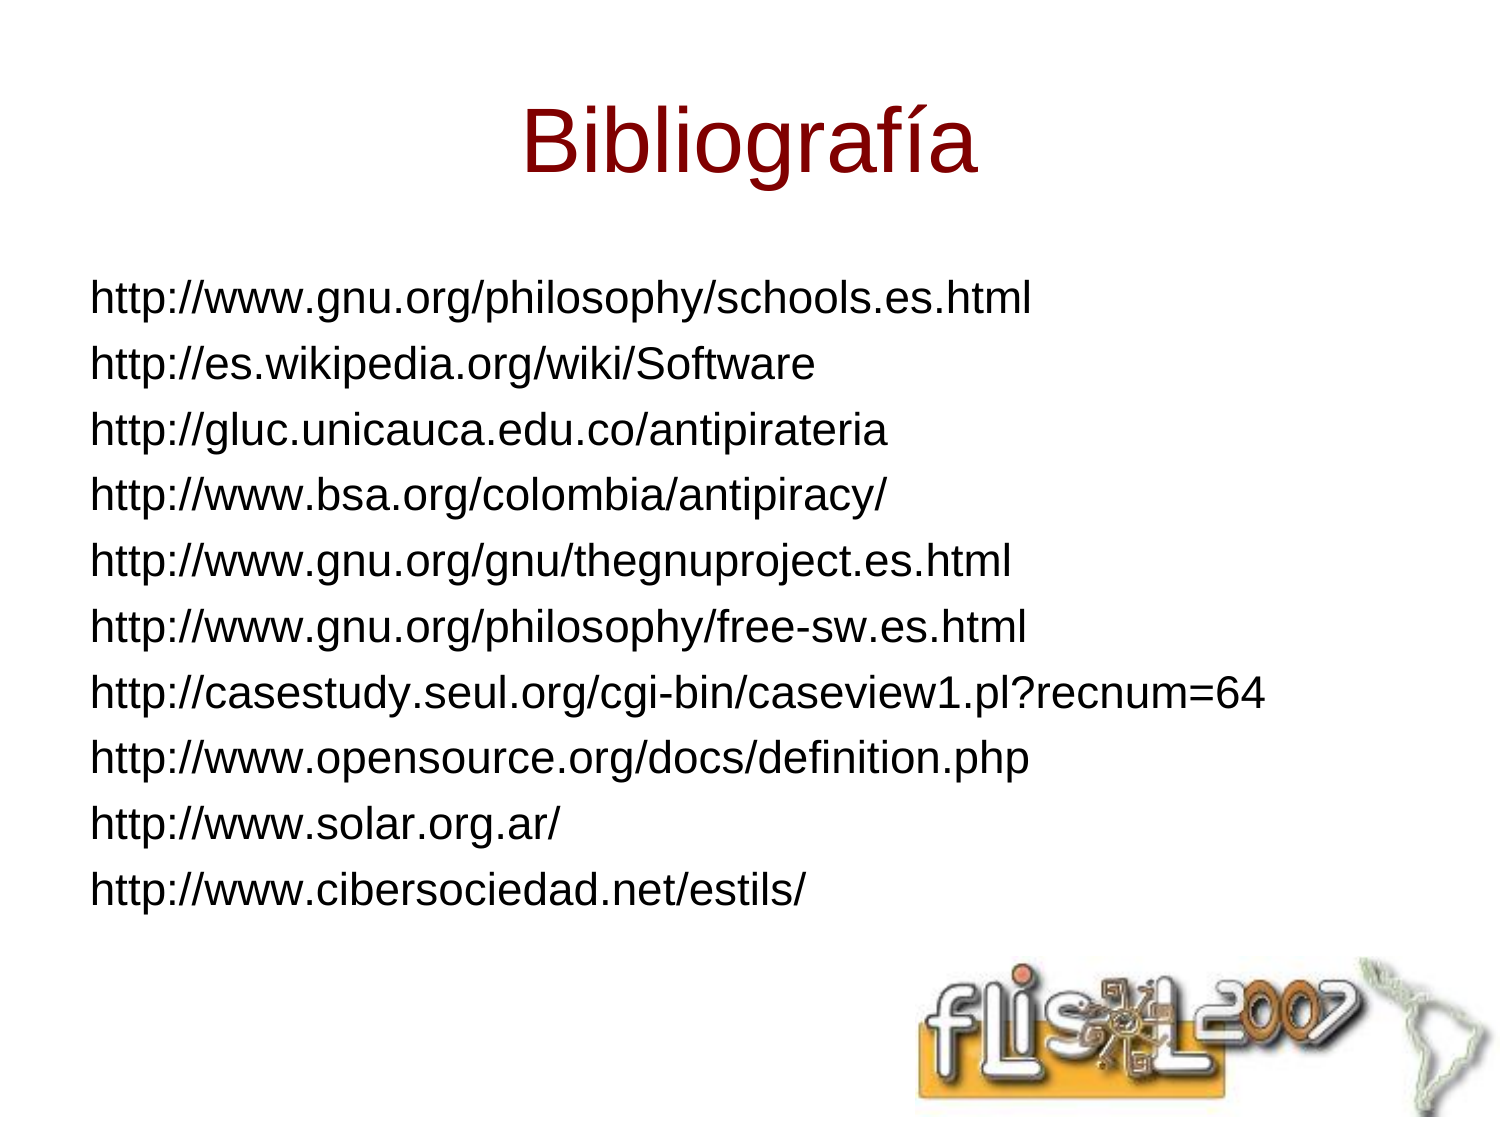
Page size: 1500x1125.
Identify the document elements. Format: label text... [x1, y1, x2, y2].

title Bibliografía [75, 45, 1426, 233]
picture [915, 956, 1500, 1117]
list http://www.gnu.org/philosophy/schools.es.html http://es.wikipedia.org/wiki/Software http://gluc.unicauca.edu.co/antipirateria http://www.bsa.org/colombia/antipiracy/ http://www.gnu.org/gnu/thegnuproject.es.html http://www.gnu.org/philosophy/free-sw.es.html http://casestudy.seul.org/cgi-bin/caseview1.pl?recnum=64 http://www.opensource.org/docs/definition.php http://www.solar.org.ar/ http://www.cibersociedad.net/estils/ [74, 262, 1459, 1011]
